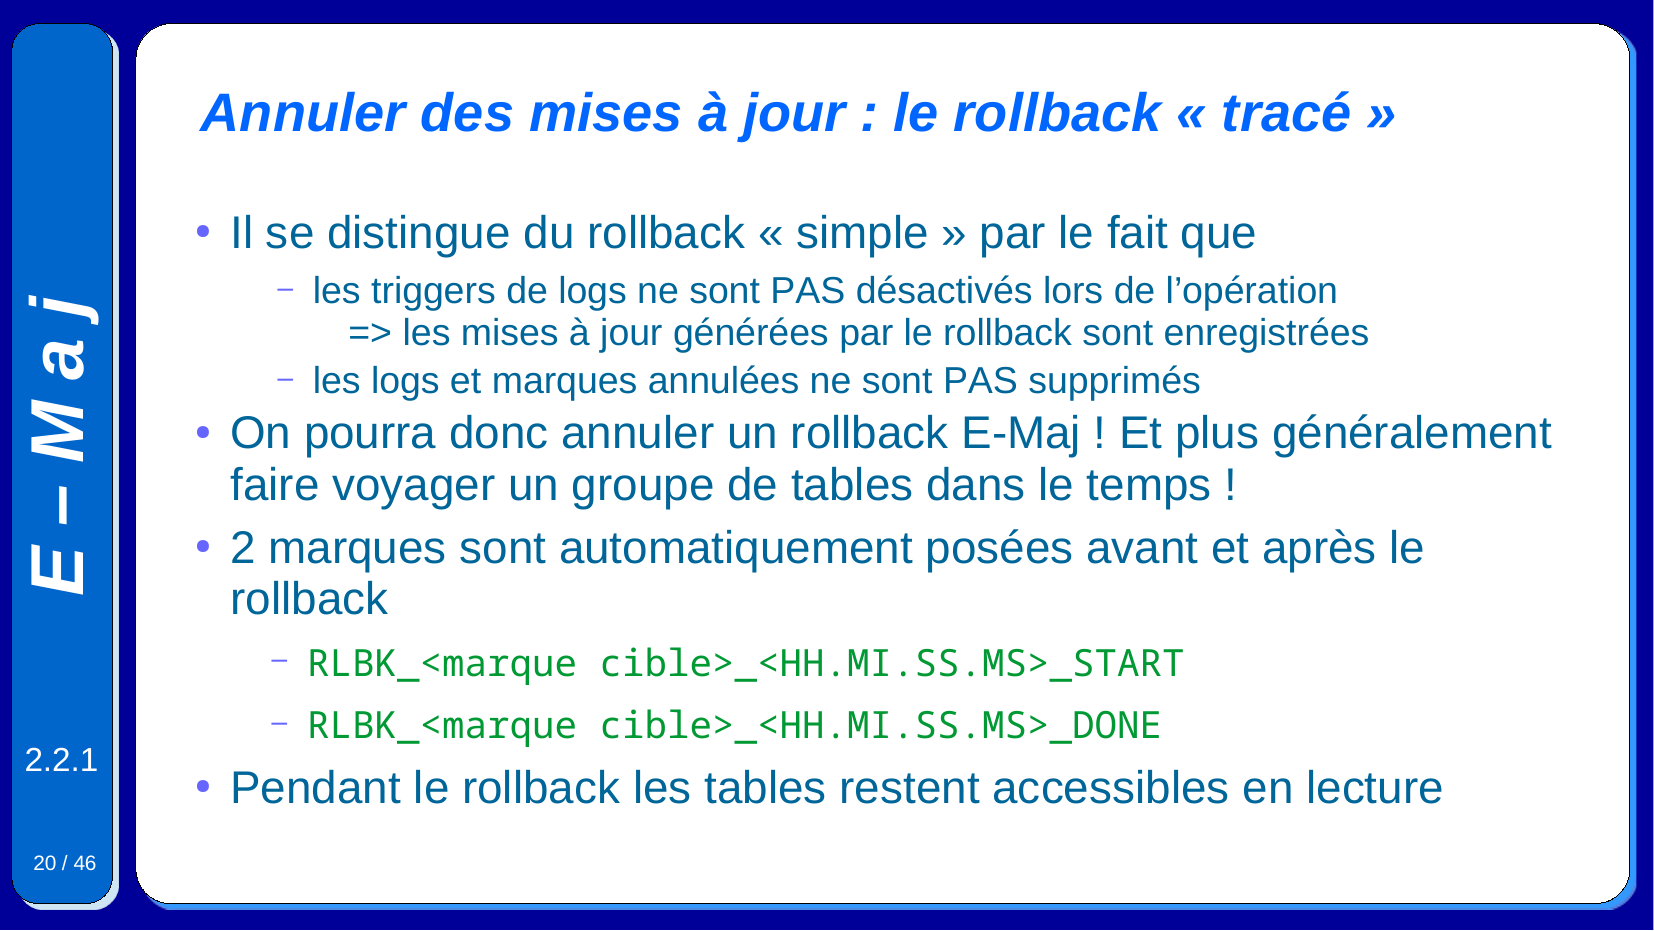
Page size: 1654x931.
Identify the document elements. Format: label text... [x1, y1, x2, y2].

title Annuler des mises à jour : le rollback « tracé » [200, 34, 1575, 191]
list Il se distingue du rollback « simple » par le fait que les triggers de logs ne sont PAS désactivés lors de l’opération => les mises à jour générées par le rollback sont enregistrées les logs et marques annulées ne sont PAS supprimés On pourra donc annuler un rollback E-Maj ! Et plus généralement faire voyager un groupe de tables dans le temps ! 2 marques sont automatiquement posées avant et après le rollback RLBK_<marque cible>_<HH.MI.SS.MS>_START RLBK_<marque cible>_<HH.MI.SS.MS>_DONE Pendant le rollback les tables restent accessibles en lecture [177, 206, 1587, 827]
